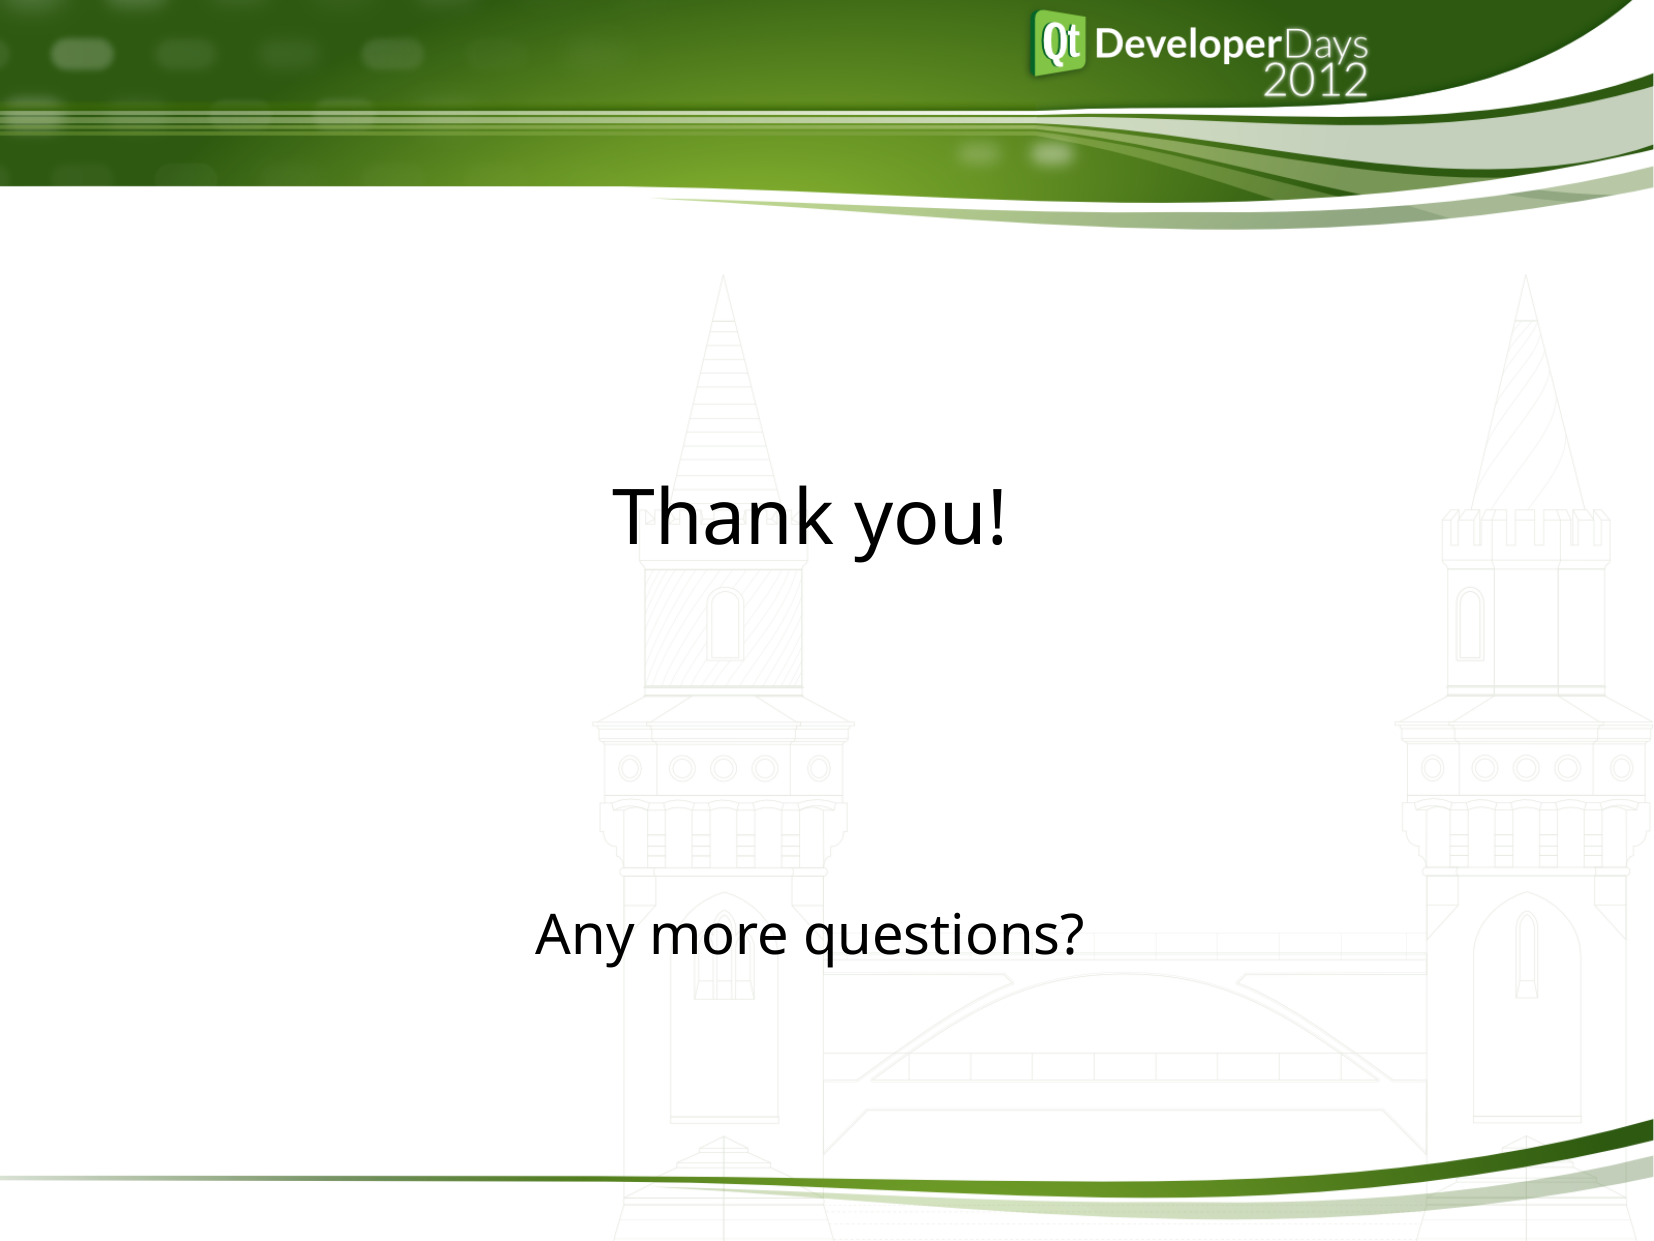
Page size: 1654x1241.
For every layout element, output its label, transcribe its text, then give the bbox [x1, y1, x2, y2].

picture [0, 0, 1654, 1241]
list Thank you! Any more questions? [82, 259, 1538, 980]
